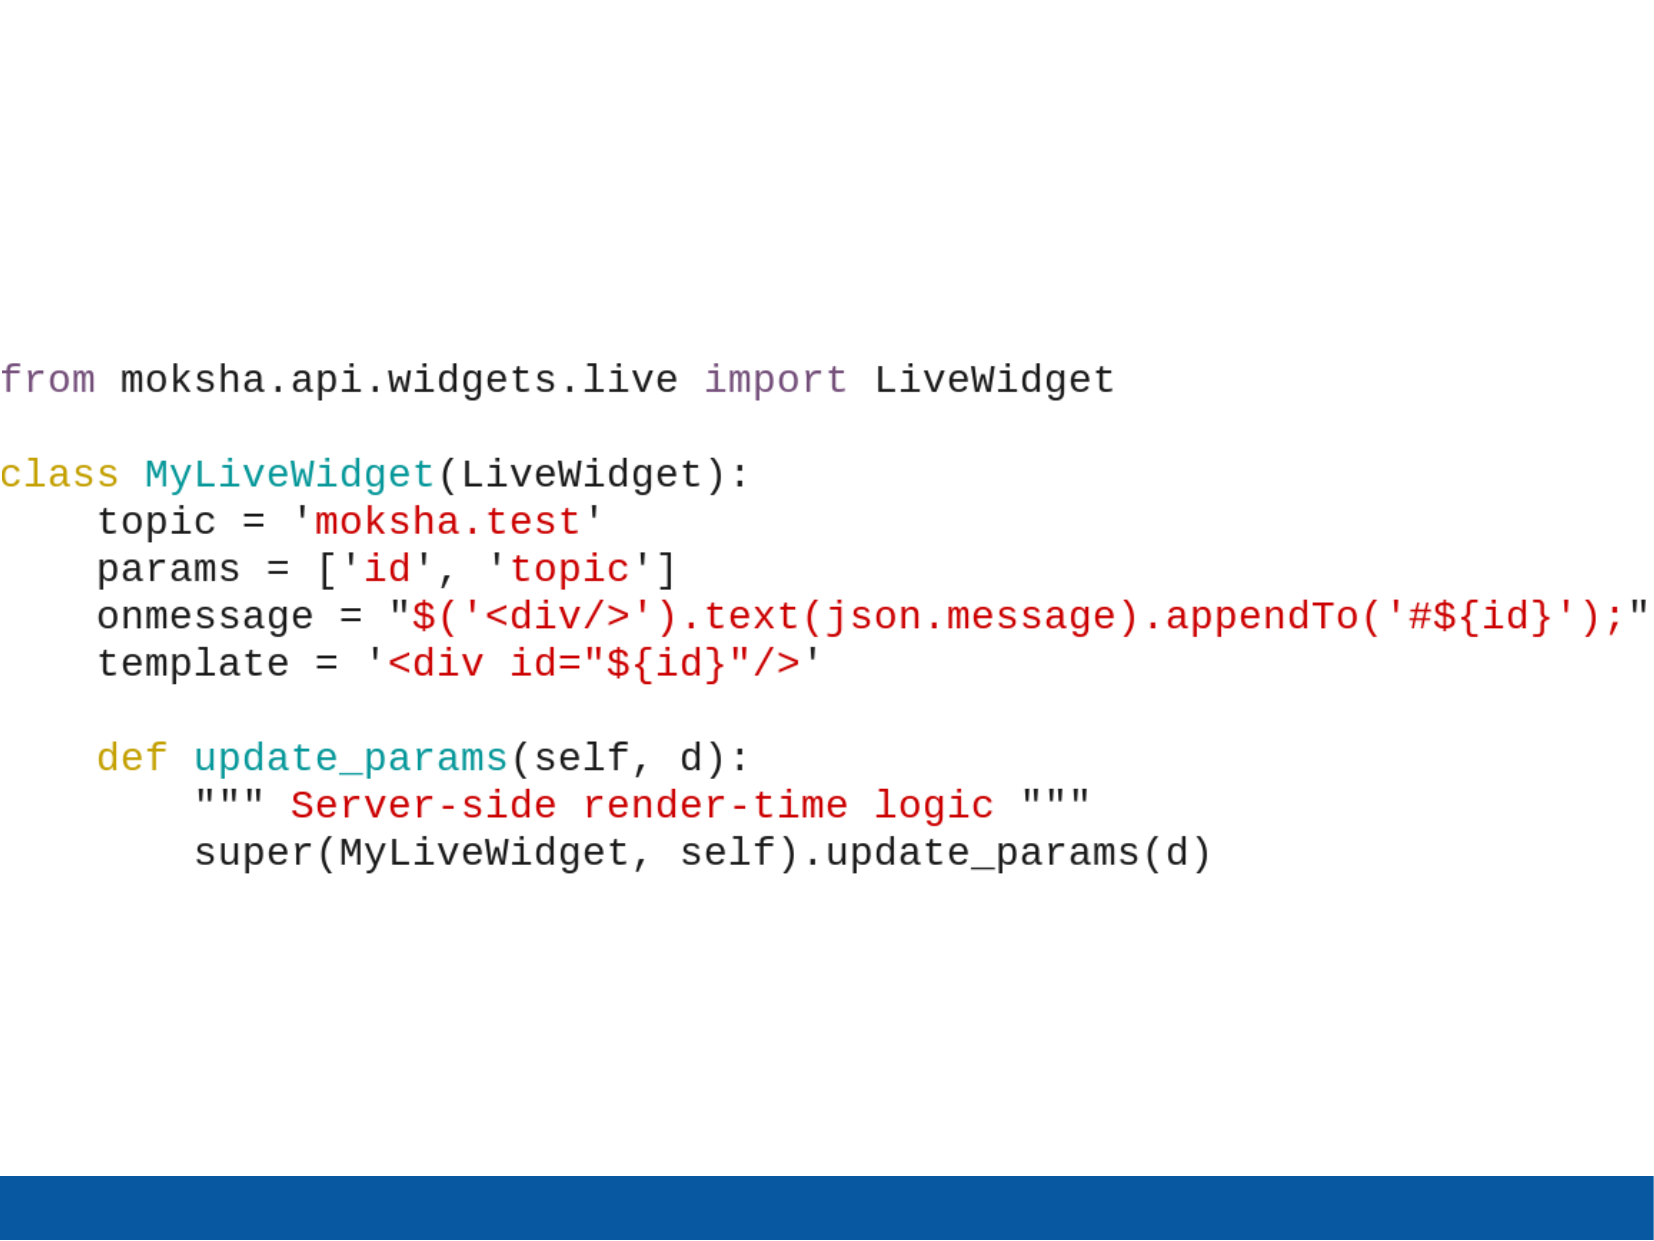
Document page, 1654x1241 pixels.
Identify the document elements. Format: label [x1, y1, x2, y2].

picture [2, 352, 1654, 885]
picture [0, 1176, 1654, 1240]
